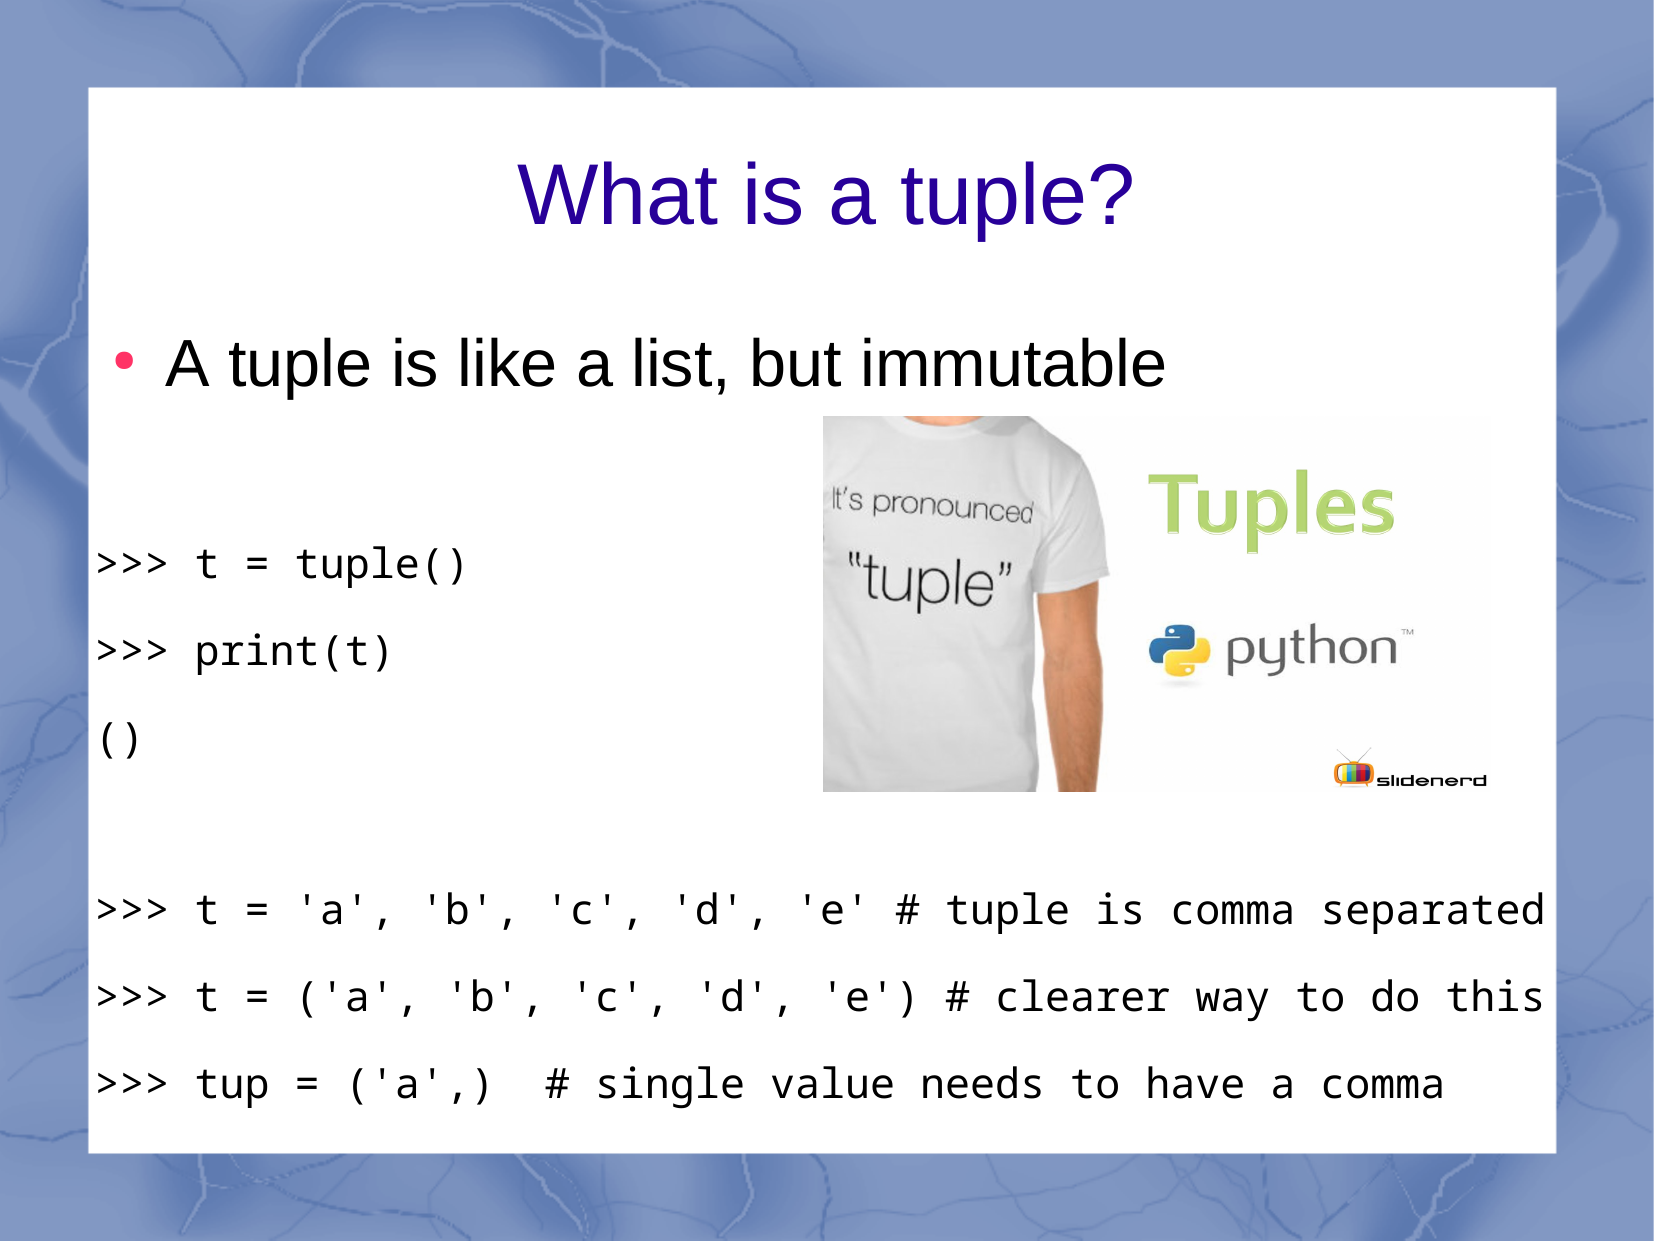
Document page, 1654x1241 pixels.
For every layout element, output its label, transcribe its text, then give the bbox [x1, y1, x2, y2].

title What is a tuple? [118, 90, 1536, 298]
list A tuple is like a list, but immutable >>> t = tuple() >>> print(t) () >>> t = 'a', 'b', 'c', 'd', 'e' # tuple is comma separated >>> t = ('a', 'b', 'c', 'd', 'e') # clearer way to do this >>> tup = ('a',) # single value needs to have a comma [94, 325, 1601, 1130]
picture [0, 0, 1654, 1241]
